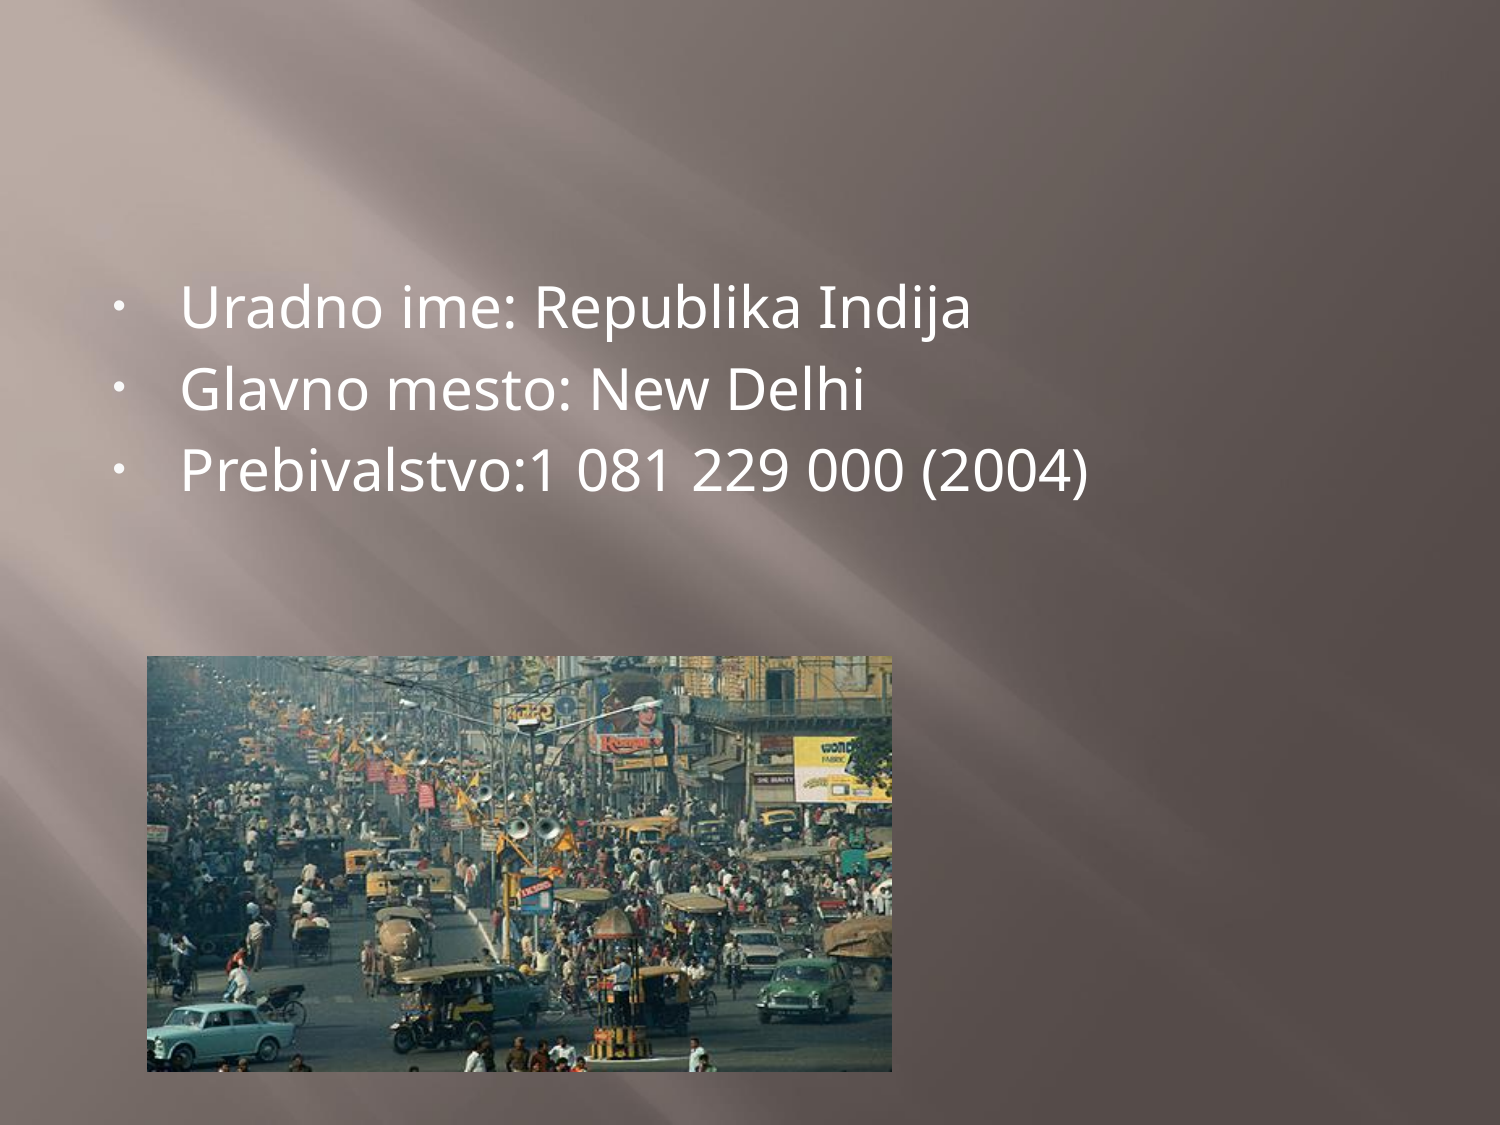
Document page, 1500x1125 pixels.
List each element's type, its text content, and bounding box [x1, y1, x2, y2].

list Uradno ime: Republika Indija Glavno mesto: New Delhi Prebivalstvo:1 081 229 000 (2004) [75, 262, 1425, 1035]
picture [0, 0, 1500, 1125]
